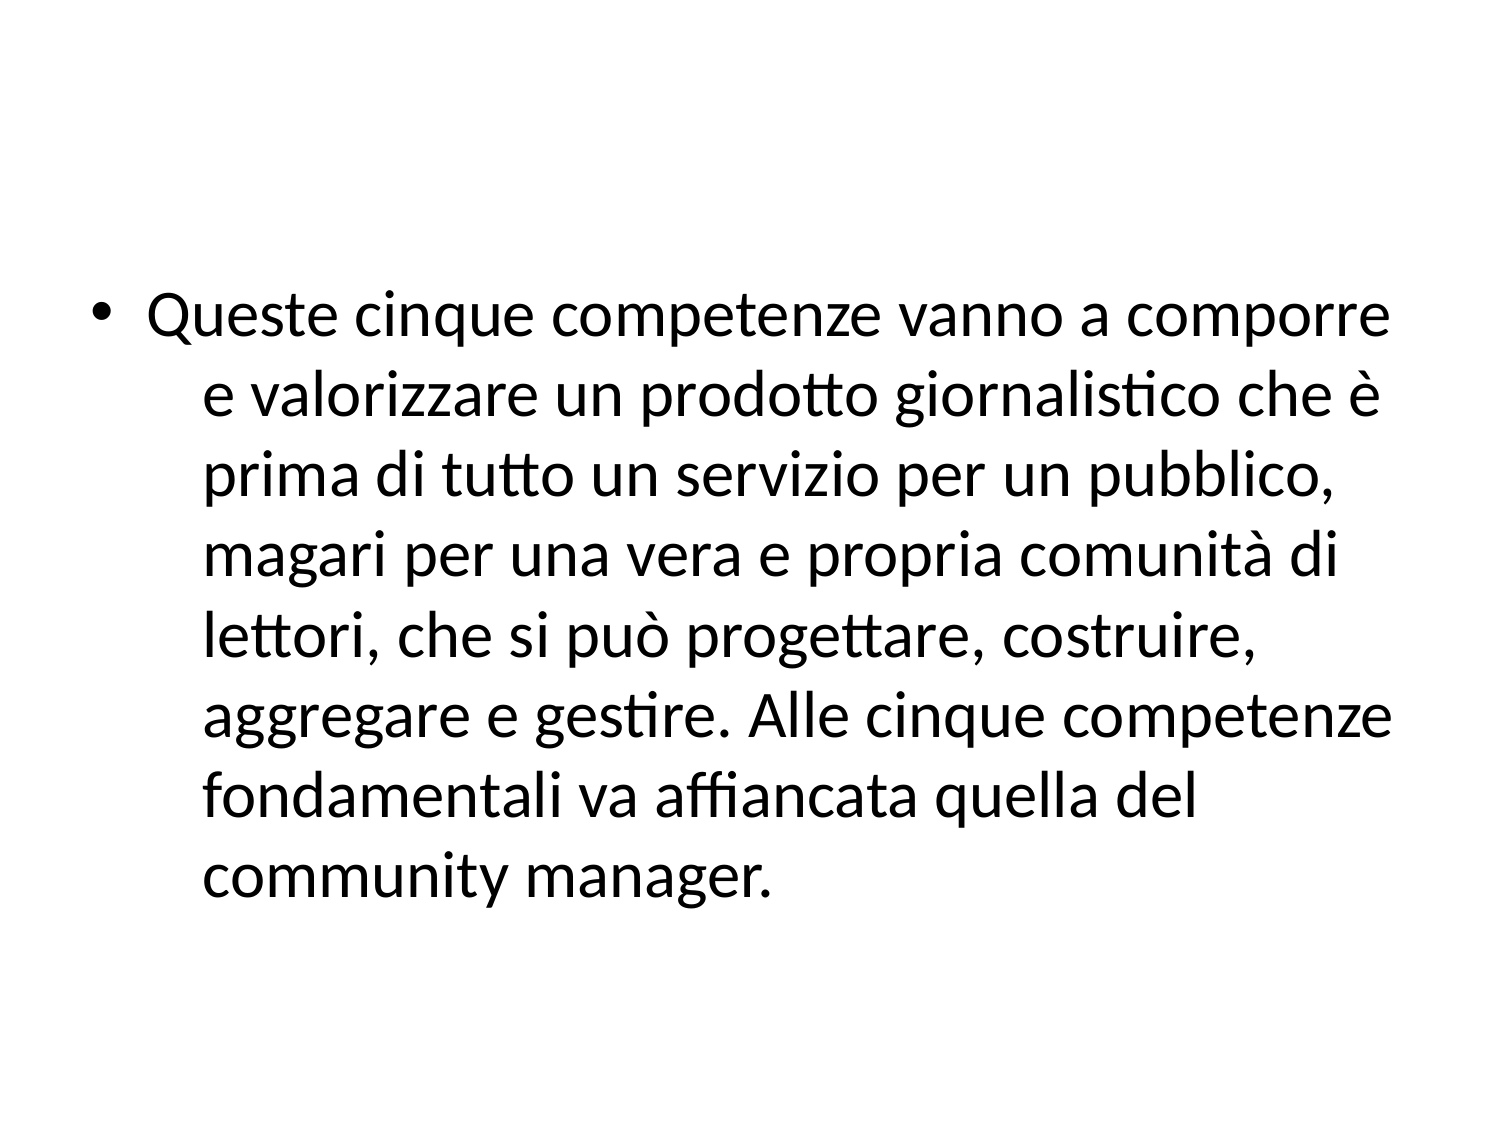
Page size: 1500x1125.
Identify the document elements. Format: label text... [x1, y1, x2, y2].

list Queste cinque competenze vanno a comporre e valorizzare un prodotto giornalistico che è prima di tutto un servizio per un pubblico, magari per una vera e propria comunità di lettori, che si può progettare, costruire, aggregare e gestire. Alle cinque competenze fondamentali va affiancata quella del community manager. [75, 262, 1426, 1005]
